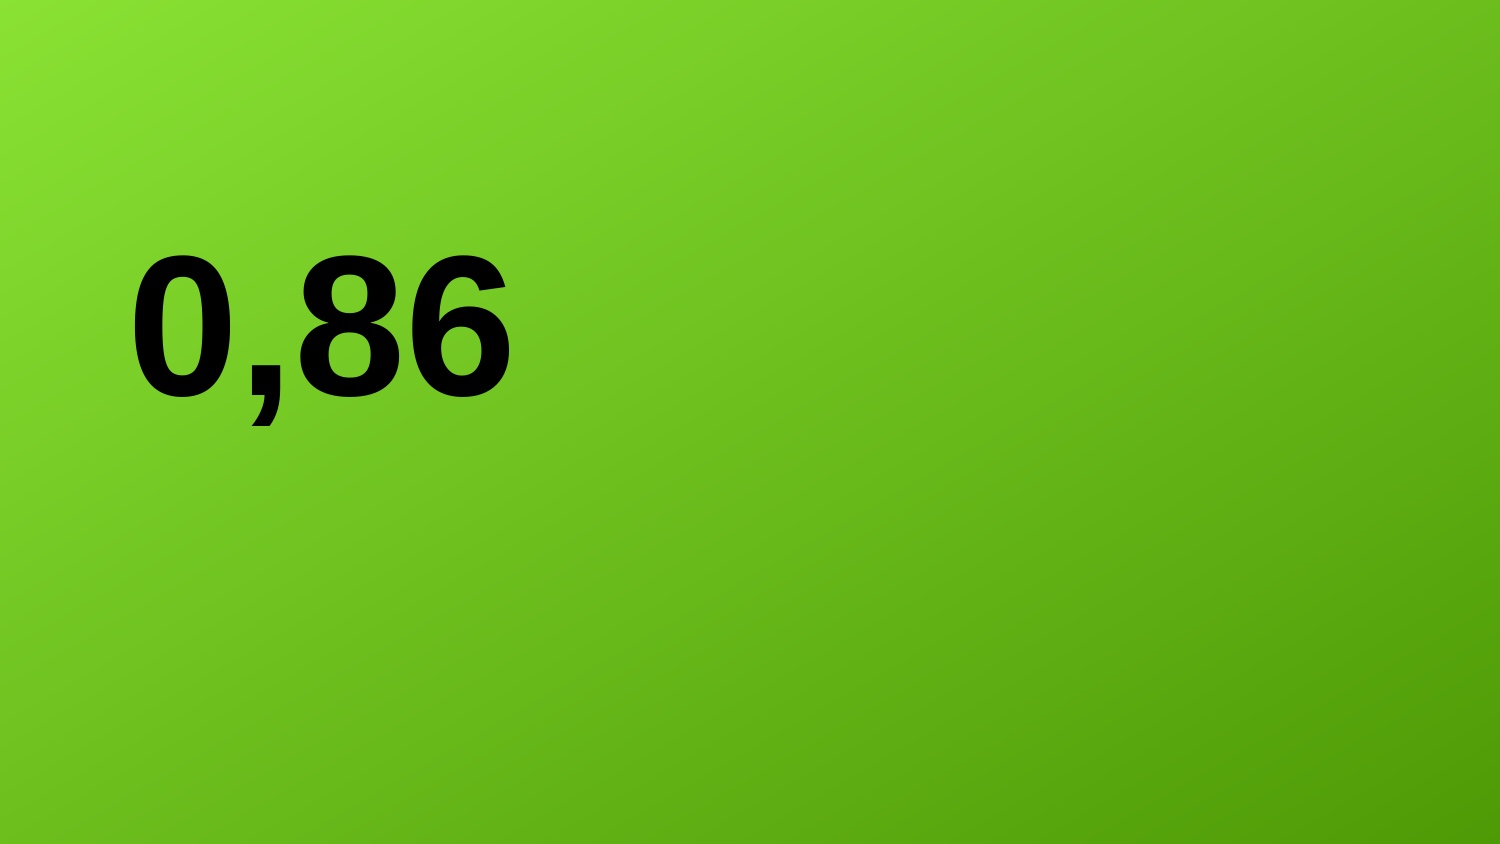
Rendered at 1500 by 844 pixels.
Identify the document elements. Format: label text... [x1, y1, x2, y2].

title 0,86 [112, 259, 1388, 450]
